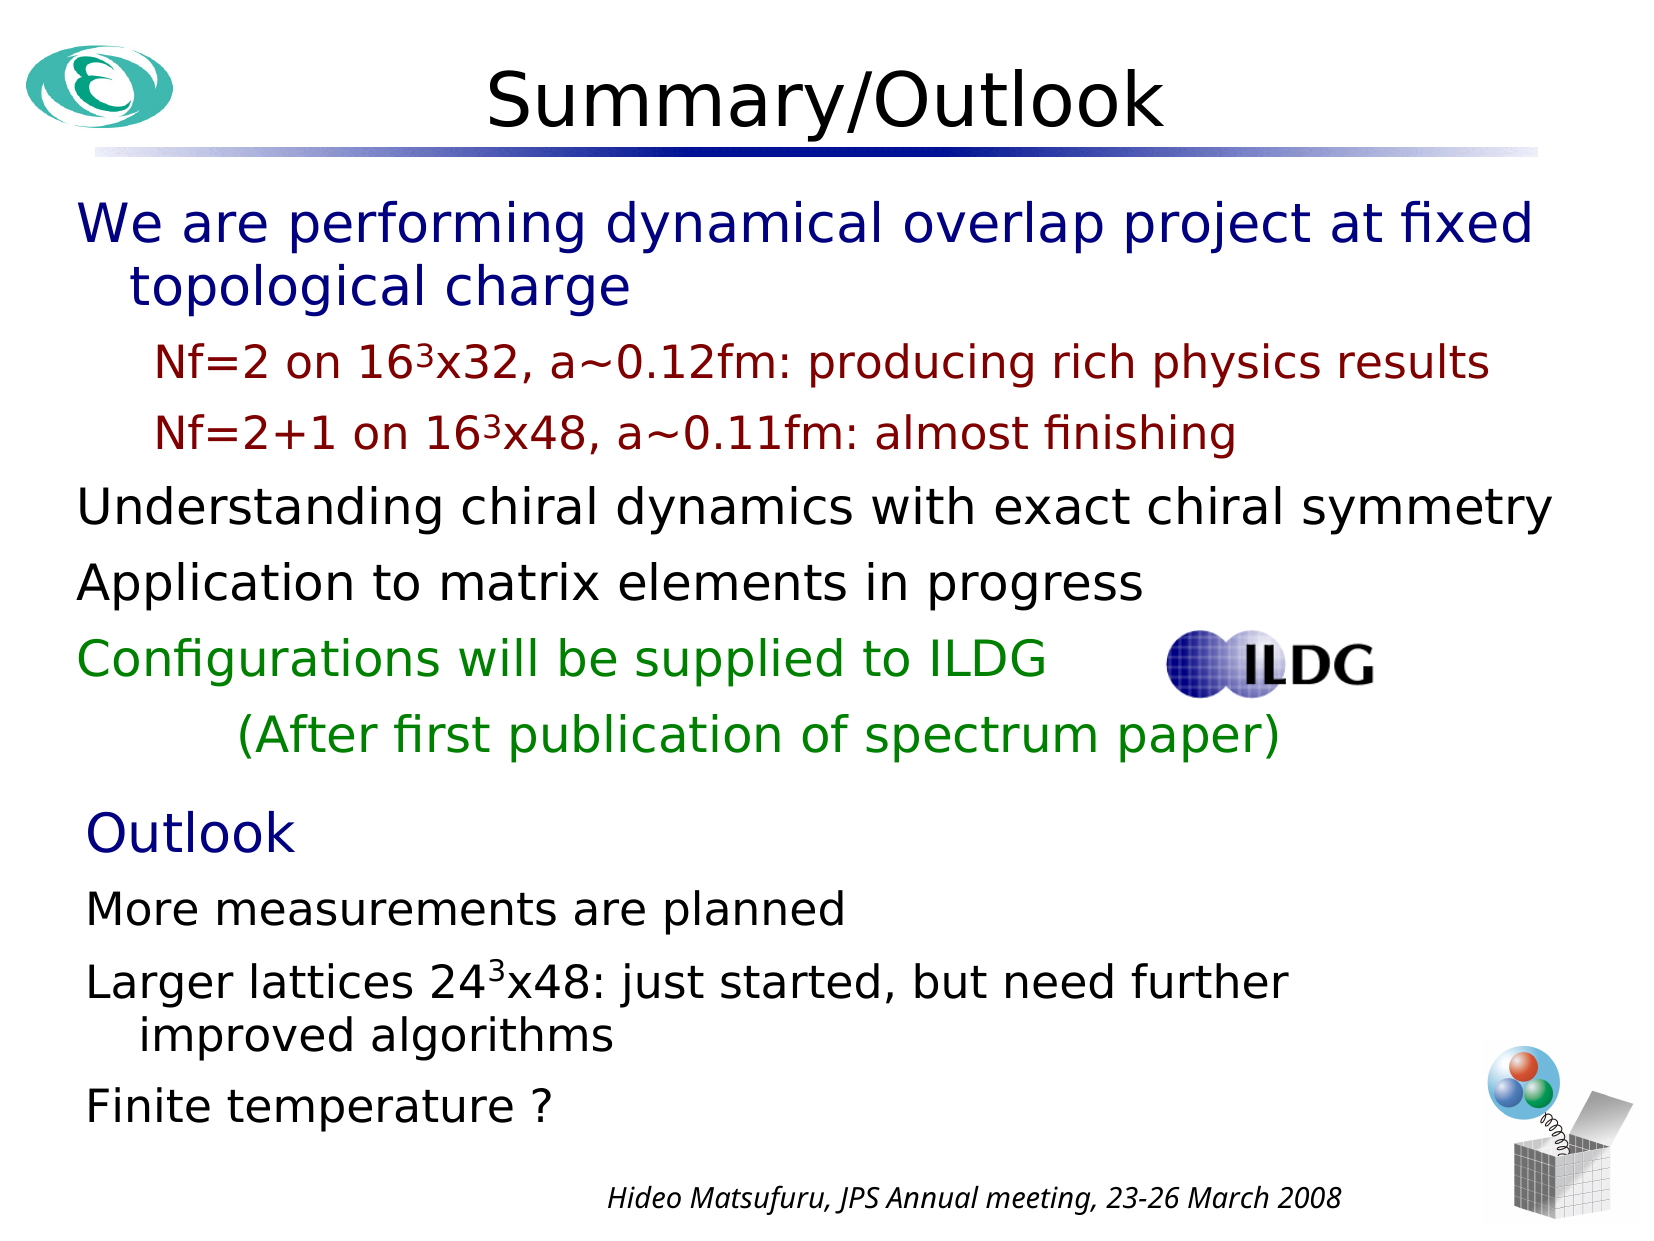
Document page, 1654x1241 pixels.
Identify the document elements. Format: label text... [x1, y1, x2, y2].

title Summary/Outlook [201, 47, 1450, 154]
picture [95, 147, 1538, 157]
picture [20, 37, 179, 136]
list Outlook More measurements are planned Larger lattices 243x48: just started, but need further improved algorithms Finite temperature ? [67, 802, 1520, 1134]
list We are performing dynamical overlap project at fixed topological charge Nf=2 on 163x32, a~0.12fm: producing rich physics results Nf=2+1 on 163x48, a~0.11fm: almost finishing Understanding chiral dynamics with exact chiral symmetry Application to matrix elements in progress Configurations will be supplied to ILDG (After first publication of spectrum paper) [58, 192, 1624, 766]
picture [1482, 1039, 1639, 1226]
picture [1148, 629, 1387, 700]
